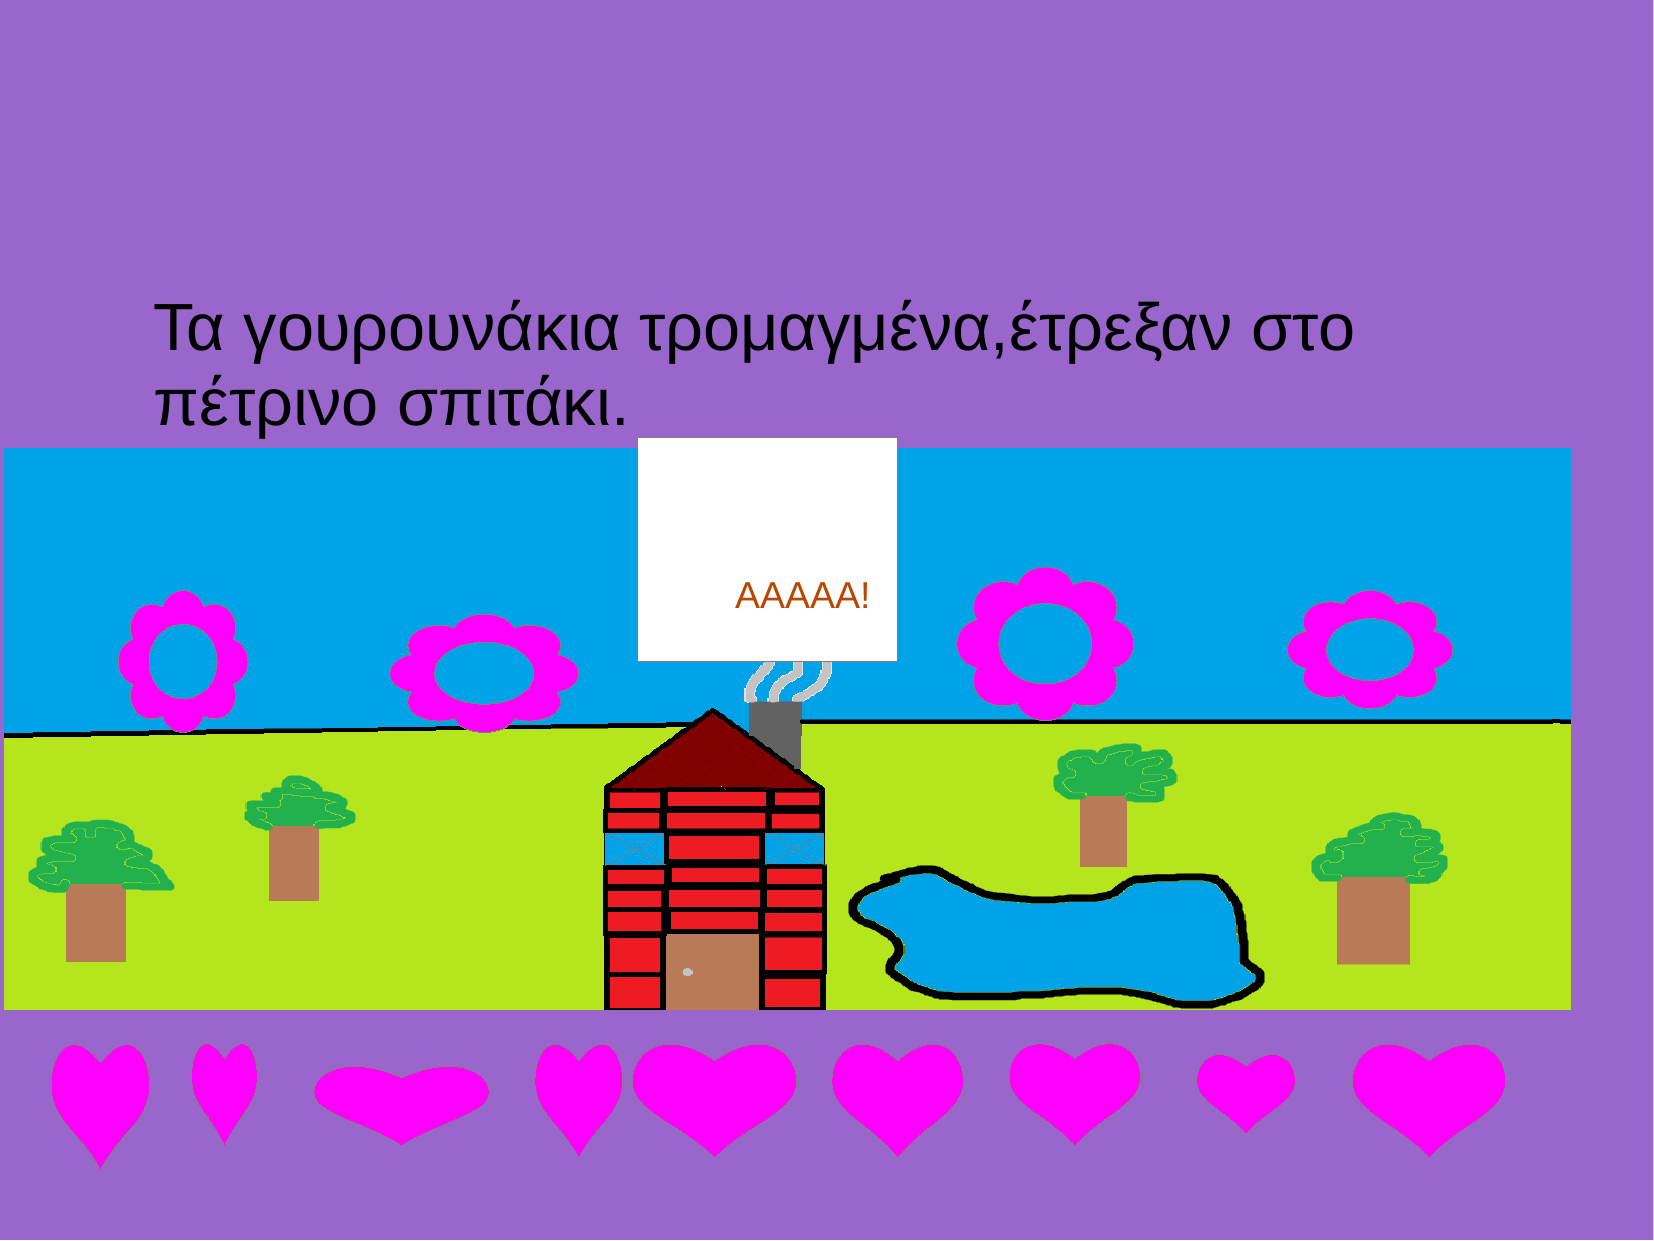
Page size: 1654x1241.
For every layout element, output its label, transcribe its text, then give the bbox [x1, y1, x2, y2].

list Τα γουρουνάκια τρομαγμένα,έτρεξαν στο πέτρινο σπιτάκι. [82, 290, 1538, 448]
text_box [534, 1044, 623, 1158]
text_box [118, 590, 249, 733]
text_box ΑΑΑΑΑ! [720, 566, 885, 624]
text_box [1196, 1054, 1296, 1134]
text_box [637, 437, 898, 662]
text_box [1287, 590, 1453, 709]
text_box [313, 1066, 490, 1146]
text_box [956, 566, 1134, 721]
text_box [191, 1043, 258, 1146]
text_box [51, 1044, 150, 1170]
text_box [1352, 1044, 1506, 1158]
text_box [632, 1044, 797, 1158]
text_box [389, 614, 579, 733]
picture [4, 662, 1571, 1010]
text_box [831, 1044, 964, 1158]
text_box [1008, 1043, 1141, 1146]
